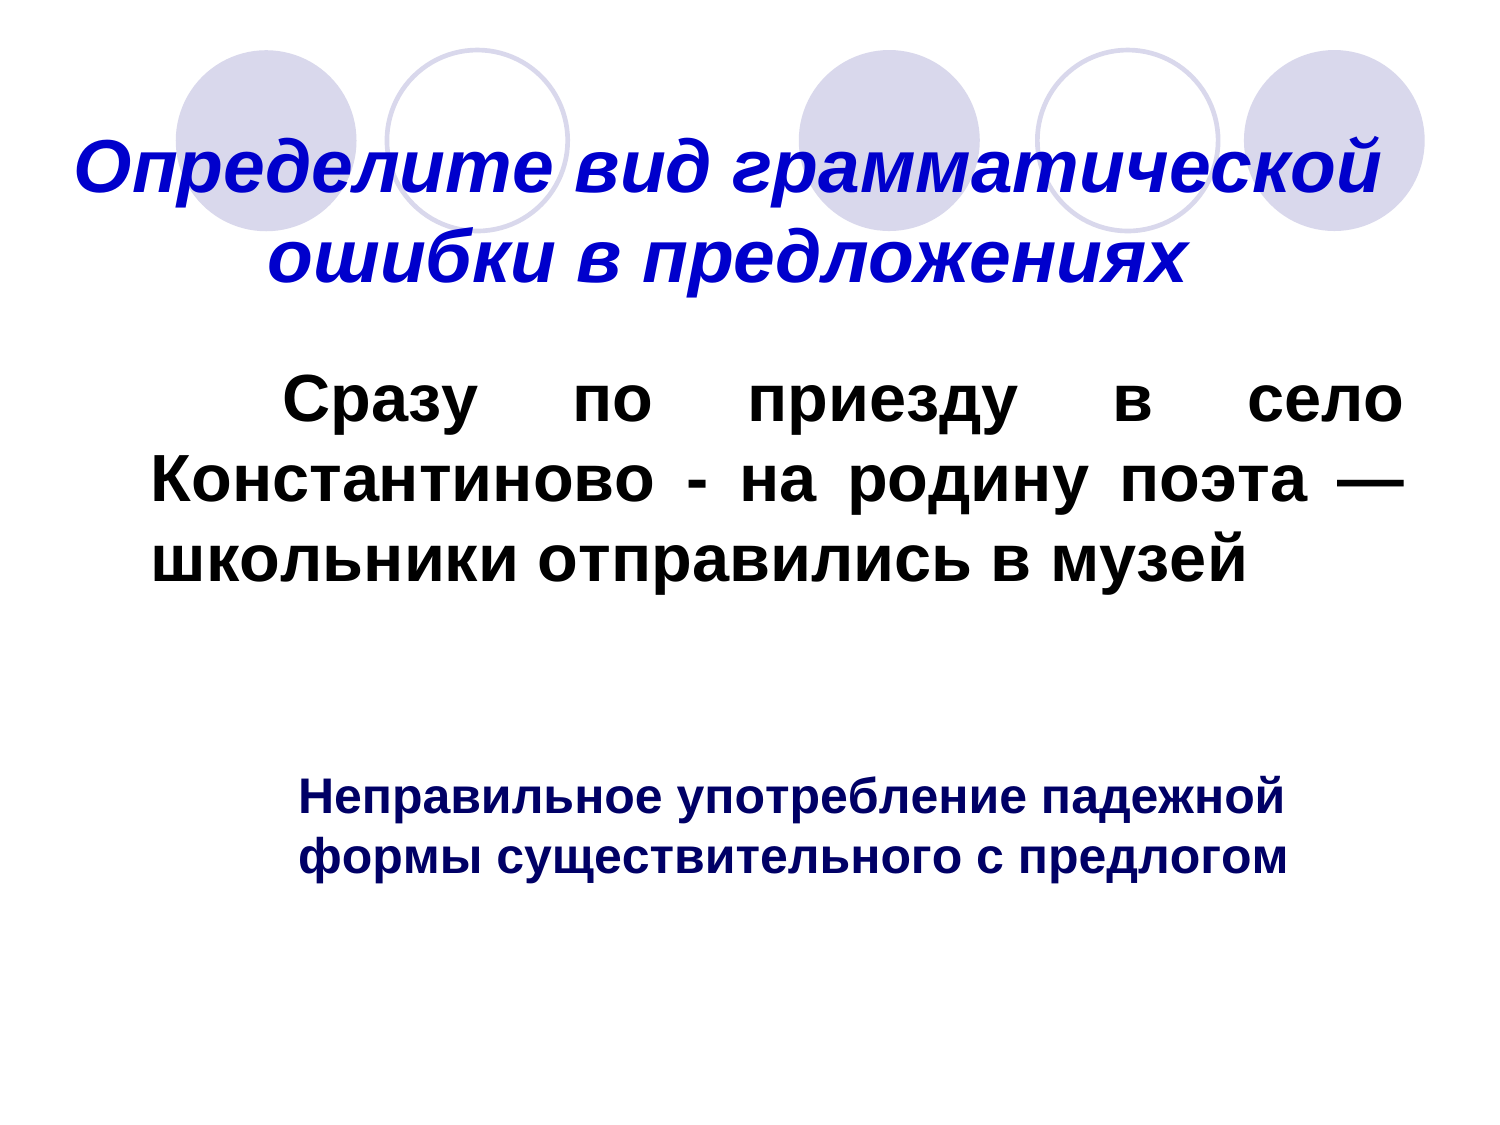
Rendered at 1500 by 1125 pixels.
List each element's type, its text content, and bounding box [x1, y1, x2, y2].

title Определите вид грамматической ошибки в предложениях [59, 96, 1500, 319]
text_box Неправильное употребление падежной формы существительного с предлогом [283, 755, 1418, 891]
text_box Сразу по приезду в село Константиново - на родину поэта — школьники отправились в музей [94, 354, 1406, 595]
